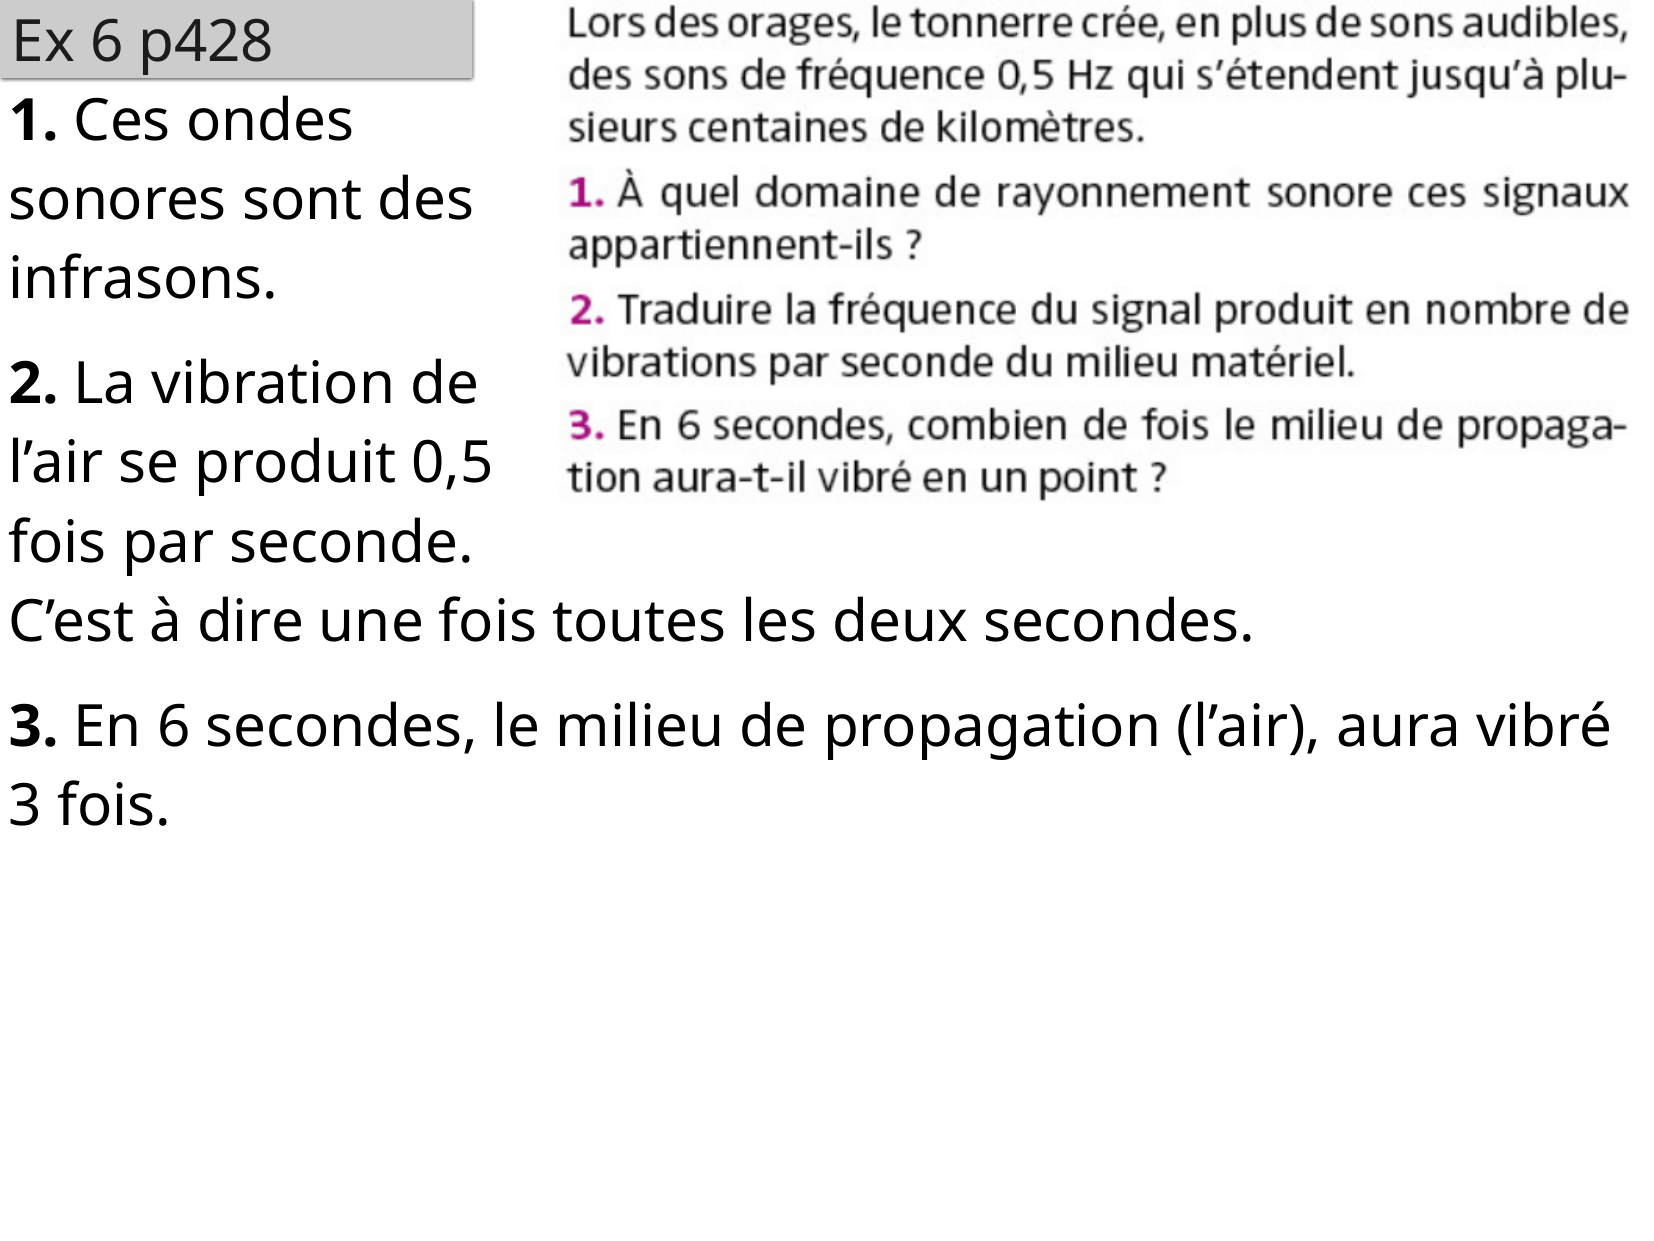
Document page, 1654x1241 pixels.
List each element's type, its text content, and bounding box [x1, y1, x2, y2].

title Ex 6 p428 [0, 0, 473, 77]
list 1. Ces ondes sonores sont des infrasons. 2. La vibration de l’air se produit 0,5 fois par seconde. C’est à dire une fois toutes les deux secondes. 3. En 6 secondes, le milieu de propagation (l’air), aura vibré 3 fois. [8, 78, 1654, 1241]
picture [550, 0, 1654, 513]
